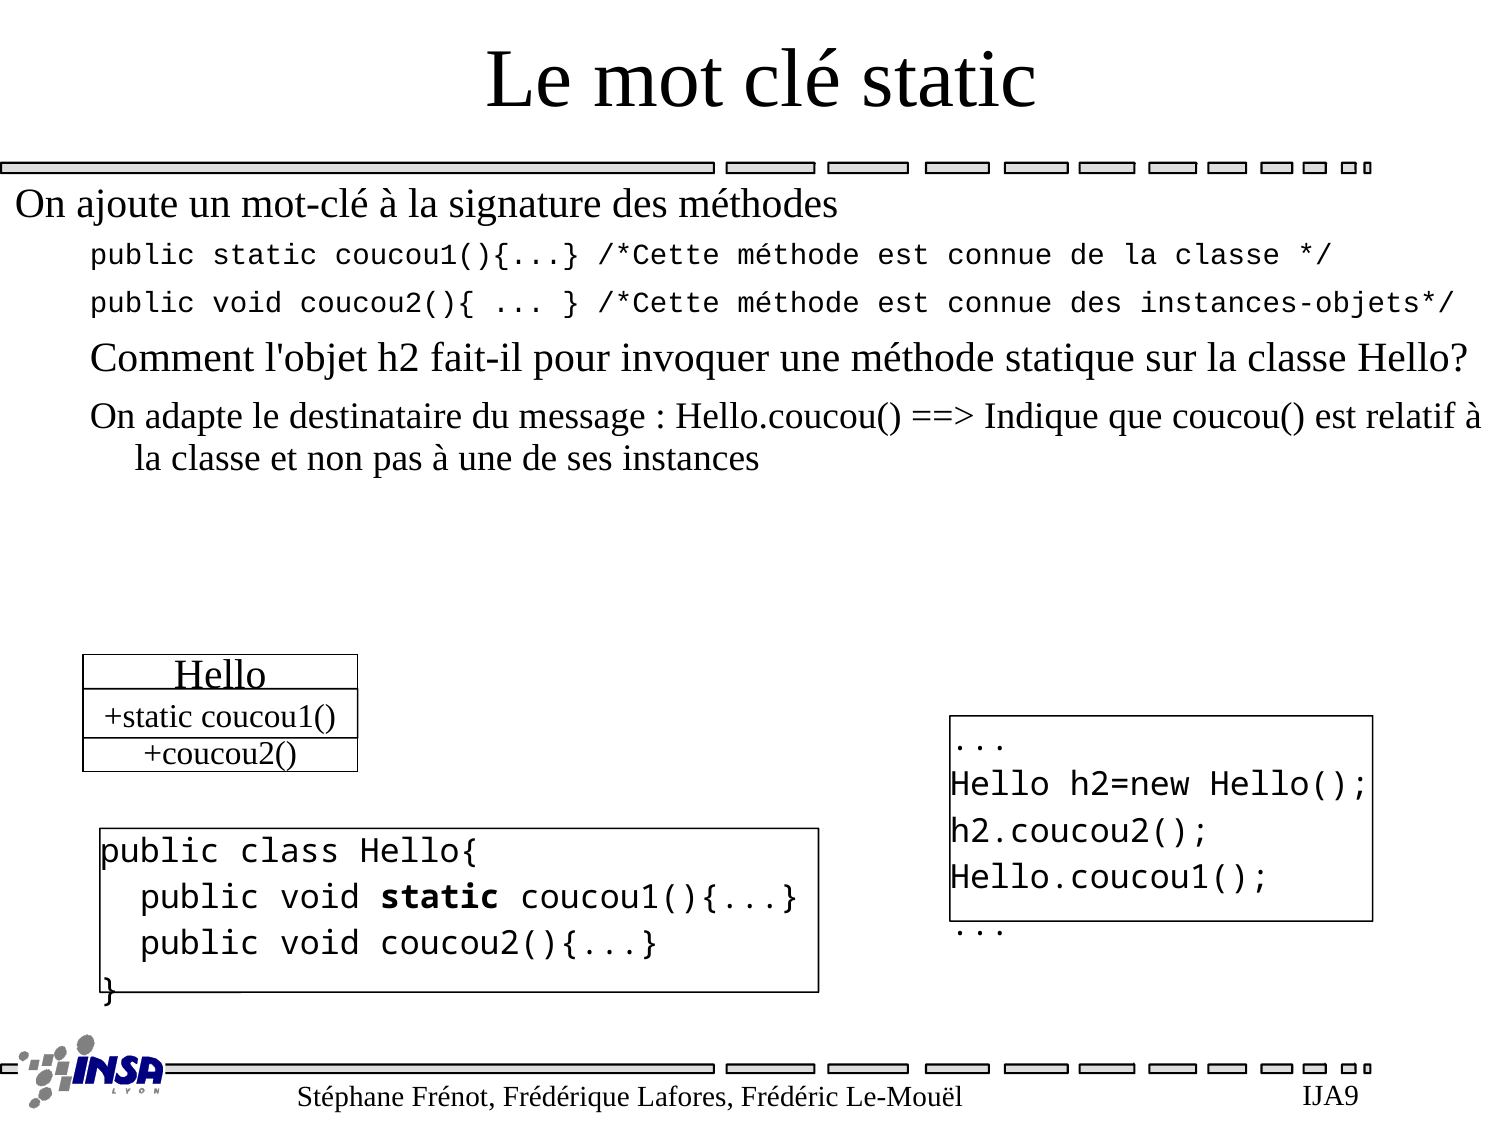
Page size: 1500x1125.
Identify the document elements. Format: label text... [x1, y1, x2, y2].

title Le mot clé static [125, 0, 1399, 162]
list On ajoute un mot-clé à la signature des méthodes public static coucou1(){...} /*Cette méthode est connue de la classe */ public void coucou2(){ ... } /*Cette méthode est connue des instances-objets*/ Comment l'objet h2 fait-il pour invoquer une méthode statique sur la classe Hello? On adapte le destinataire du message : Hello.coucou() ==> Indique que coucou() est relatif à la classe et non pas à une de ses instances [0, 174, 1500, 999]
text_box public class Hello{ public void static coucou1(){...} public void coucou2(){...} } [99, 999, 821, 1012]
